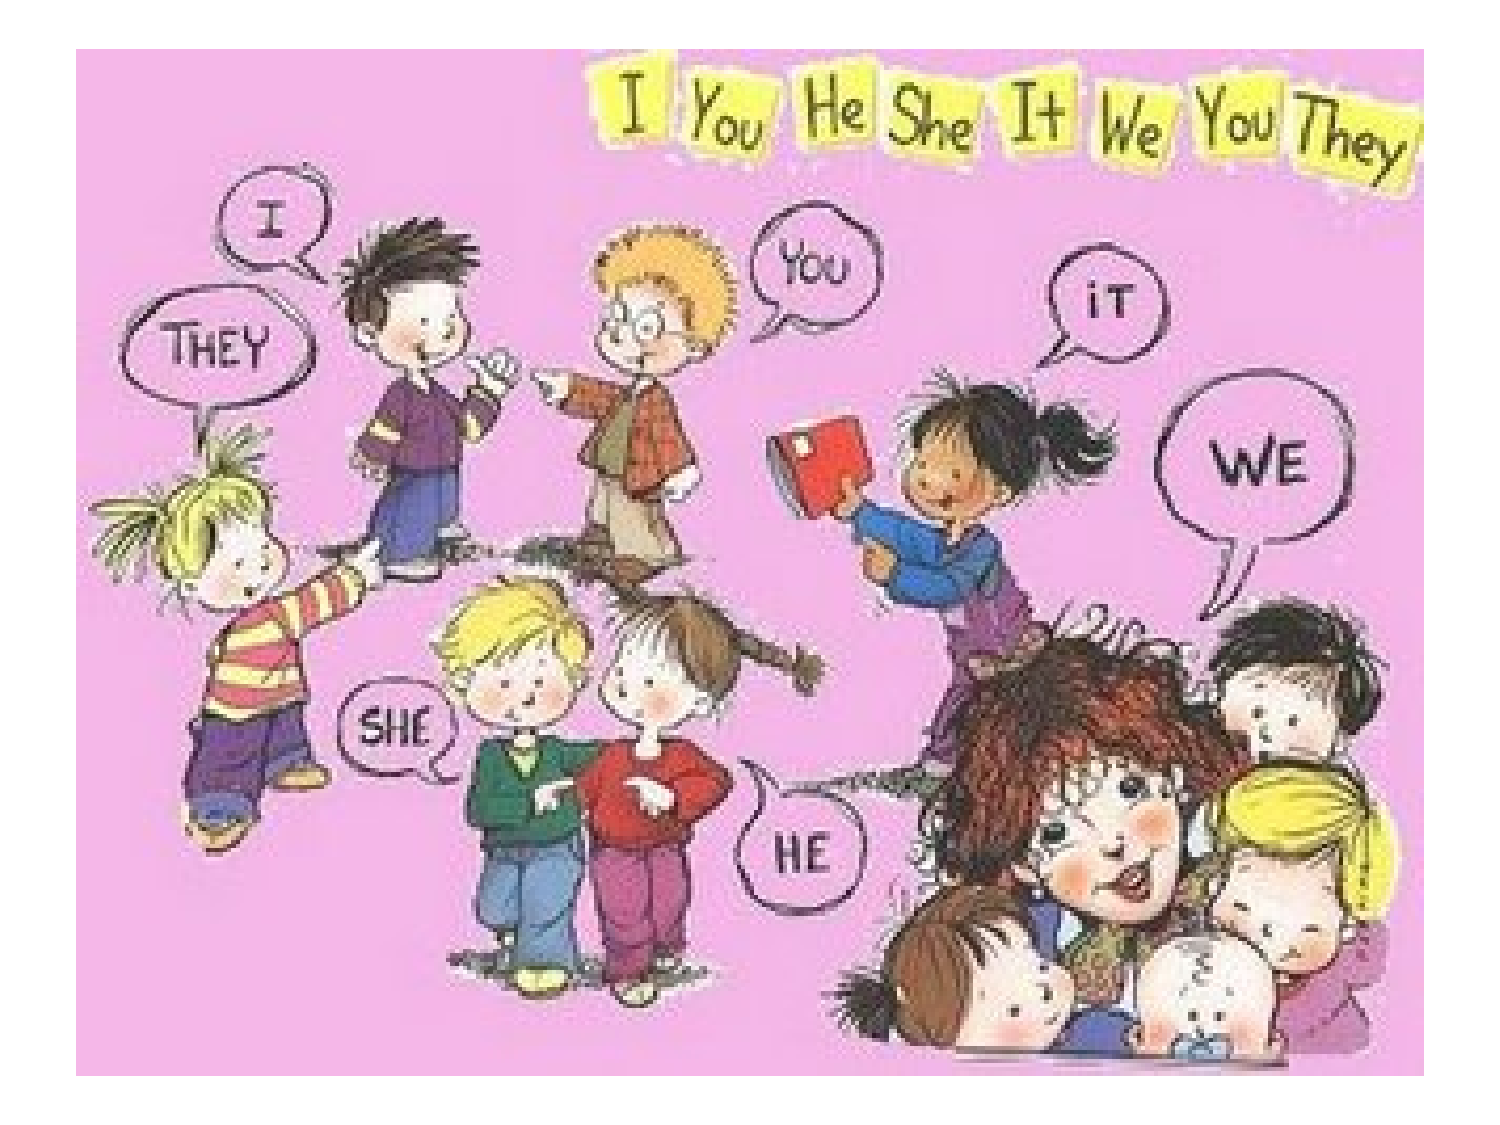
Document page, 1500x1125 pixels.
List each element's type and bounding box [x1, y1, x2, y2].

picture [76, 49, 1424, 1076]
